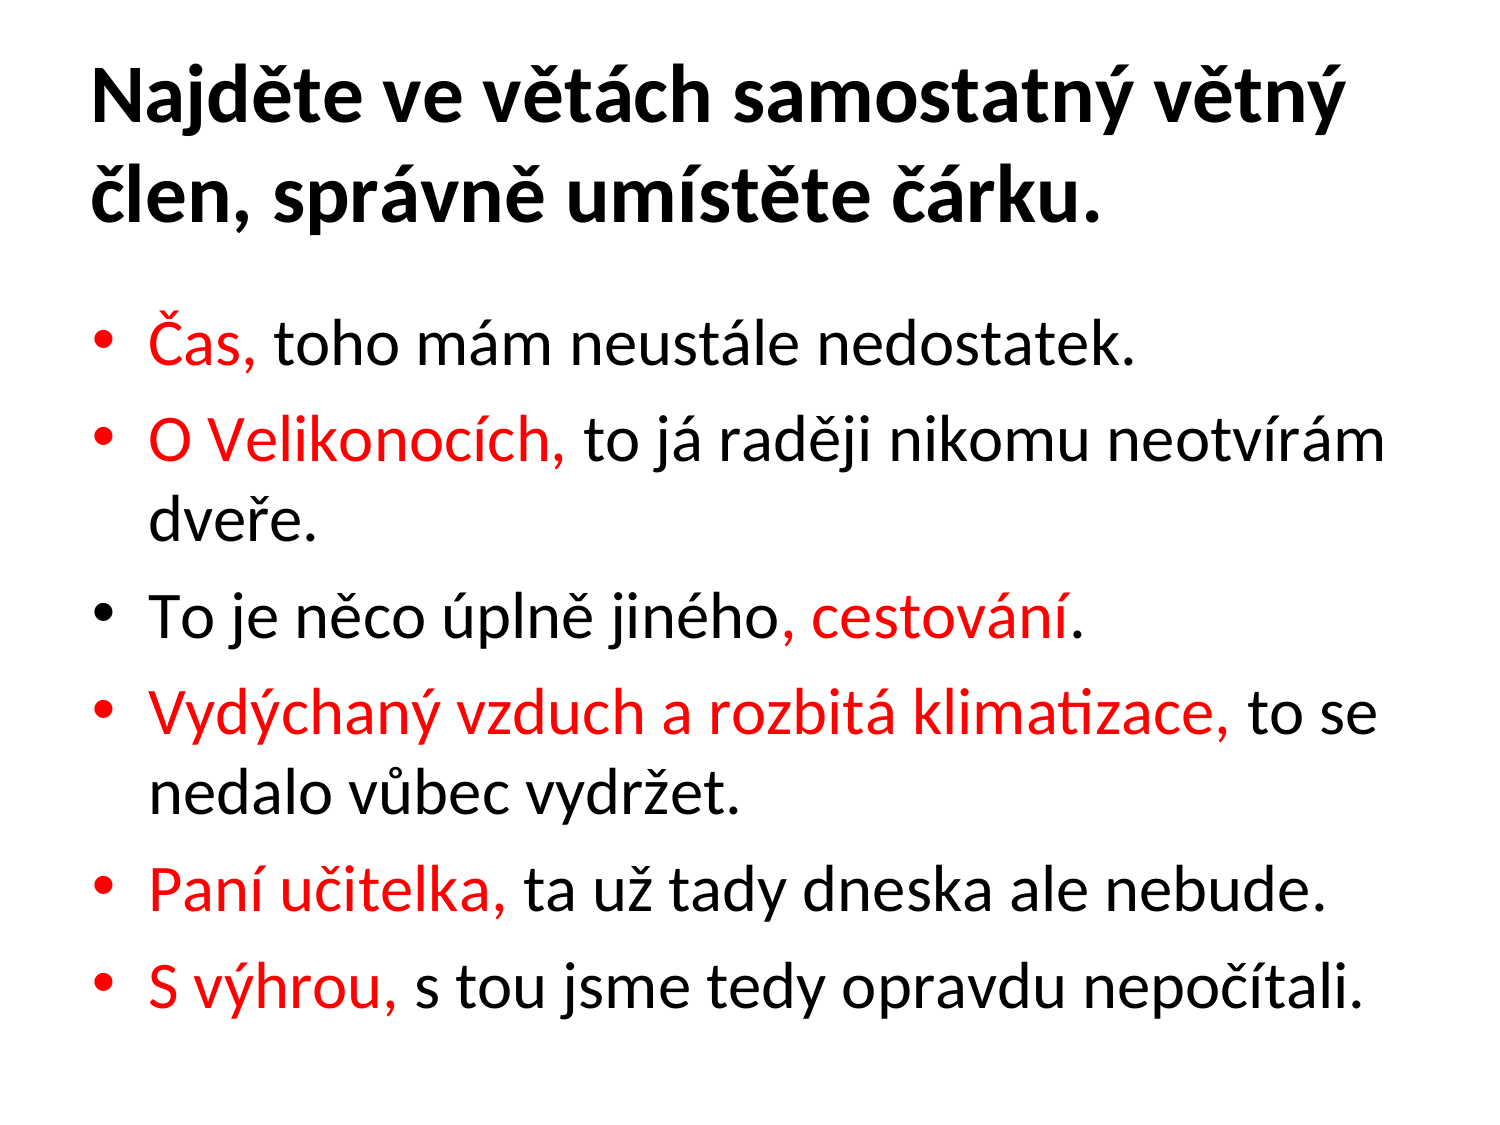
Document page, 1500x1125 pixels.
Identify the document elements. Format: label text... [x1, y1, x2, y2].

title Najděte ve větách samostatný větný člen, správně umístěte čárku. [75, 31, 1426, 247]
list Čas, toho mám neustále nedostatek. O Velikonocích, to já raději nikomu neotvírám dveře. To je něco úplně jiného, cestování. Vydýchaný vzduch a rozbitá klimatizace, to se nedalo vůbec vydržet. Paní učitelka, ta už tady dneska ale nebude. S výhrou, s tou jsme tedy opravdu nepočítali. [76, 290, 1427, 1125]
